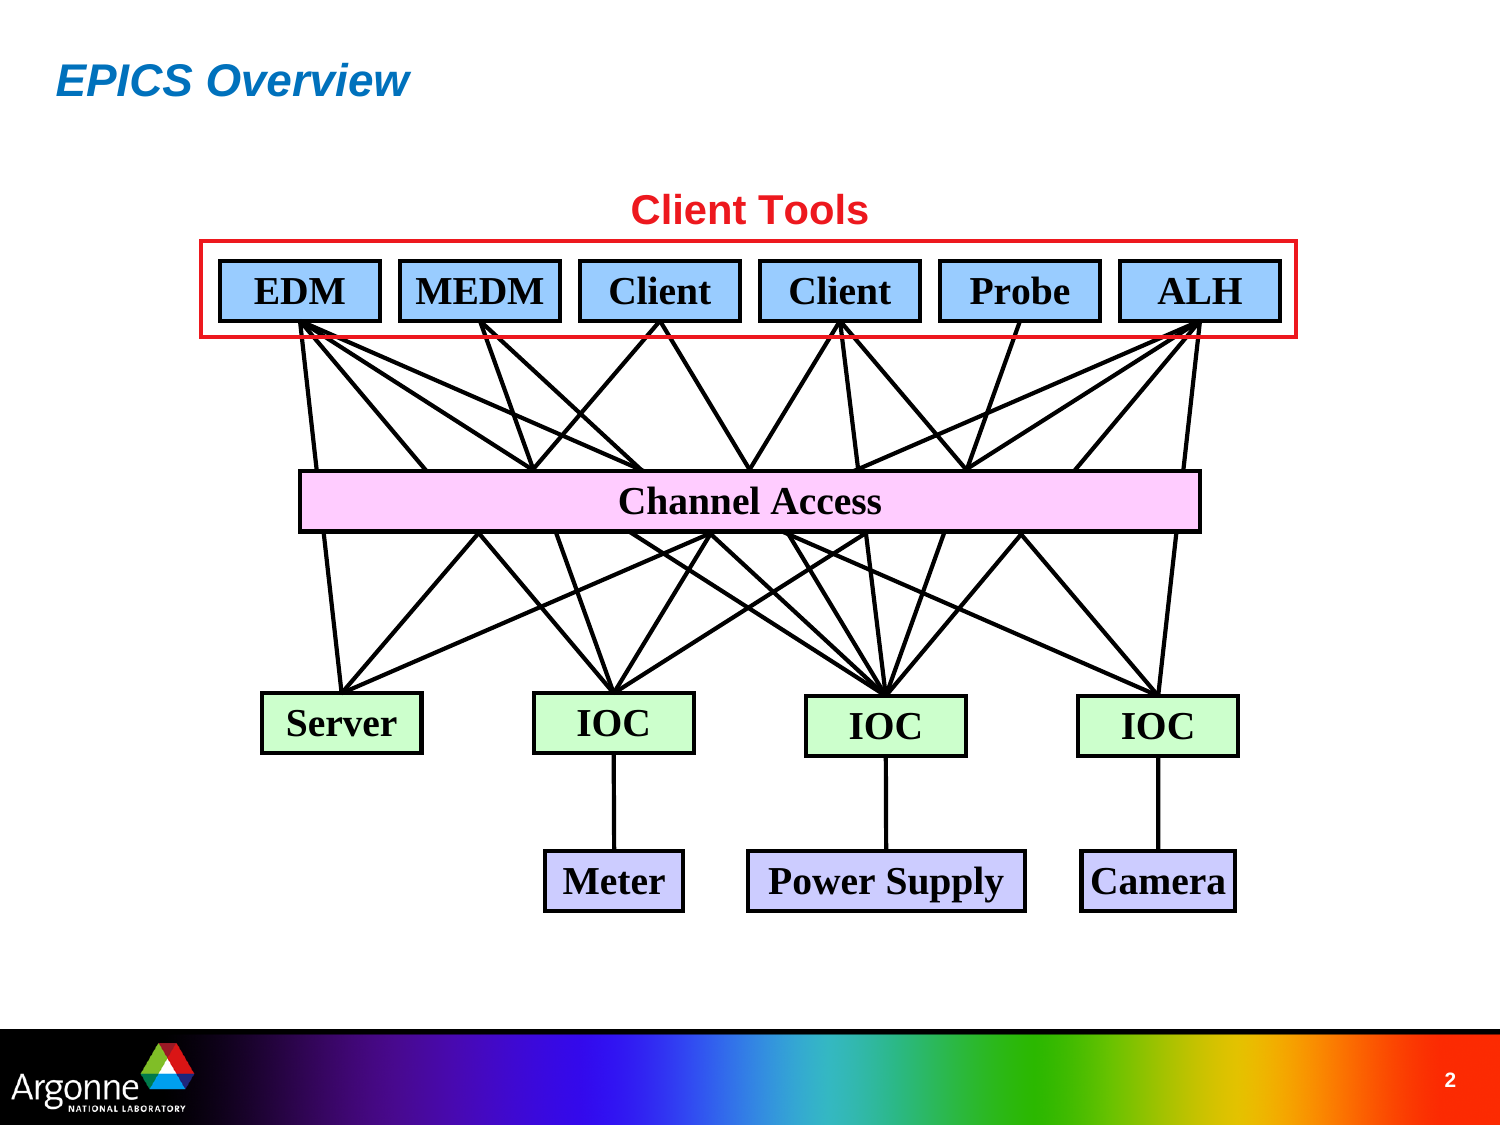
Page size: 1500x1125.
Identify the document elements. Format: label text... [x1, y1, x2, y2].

text_box Power Supply [747, 850, 1025, 911]
text_box Client [579, 260, 741, 321]
text_box Server [261, 693, 422, 754]
text_box Channel Access [300, 471, 1201, 532]
text_box Camera [1081, 850, 1236, 911]
text_box IOC [1078, 695, 1239, 756]
text_box Meter [545, 850, 684, 911]
text_box MEDM [399, 260, 560, 321]
text_box IOC [533, 693, 694, 754]
text_box Probe [940, 260, 1101, 321]
picture [0, 1029, 1500, 1125]
title EPICS Overview [55, 48, 1361, 118]
text_box EDM [220, 260, 380, 321]
text_box Client Tools [562, 179, 938, 242]
text_box IOC [805, 695, 966, 756]
text_box ALH [1120, 260, 1280, 321]
text_box Client [759, 260, 921, 321]
